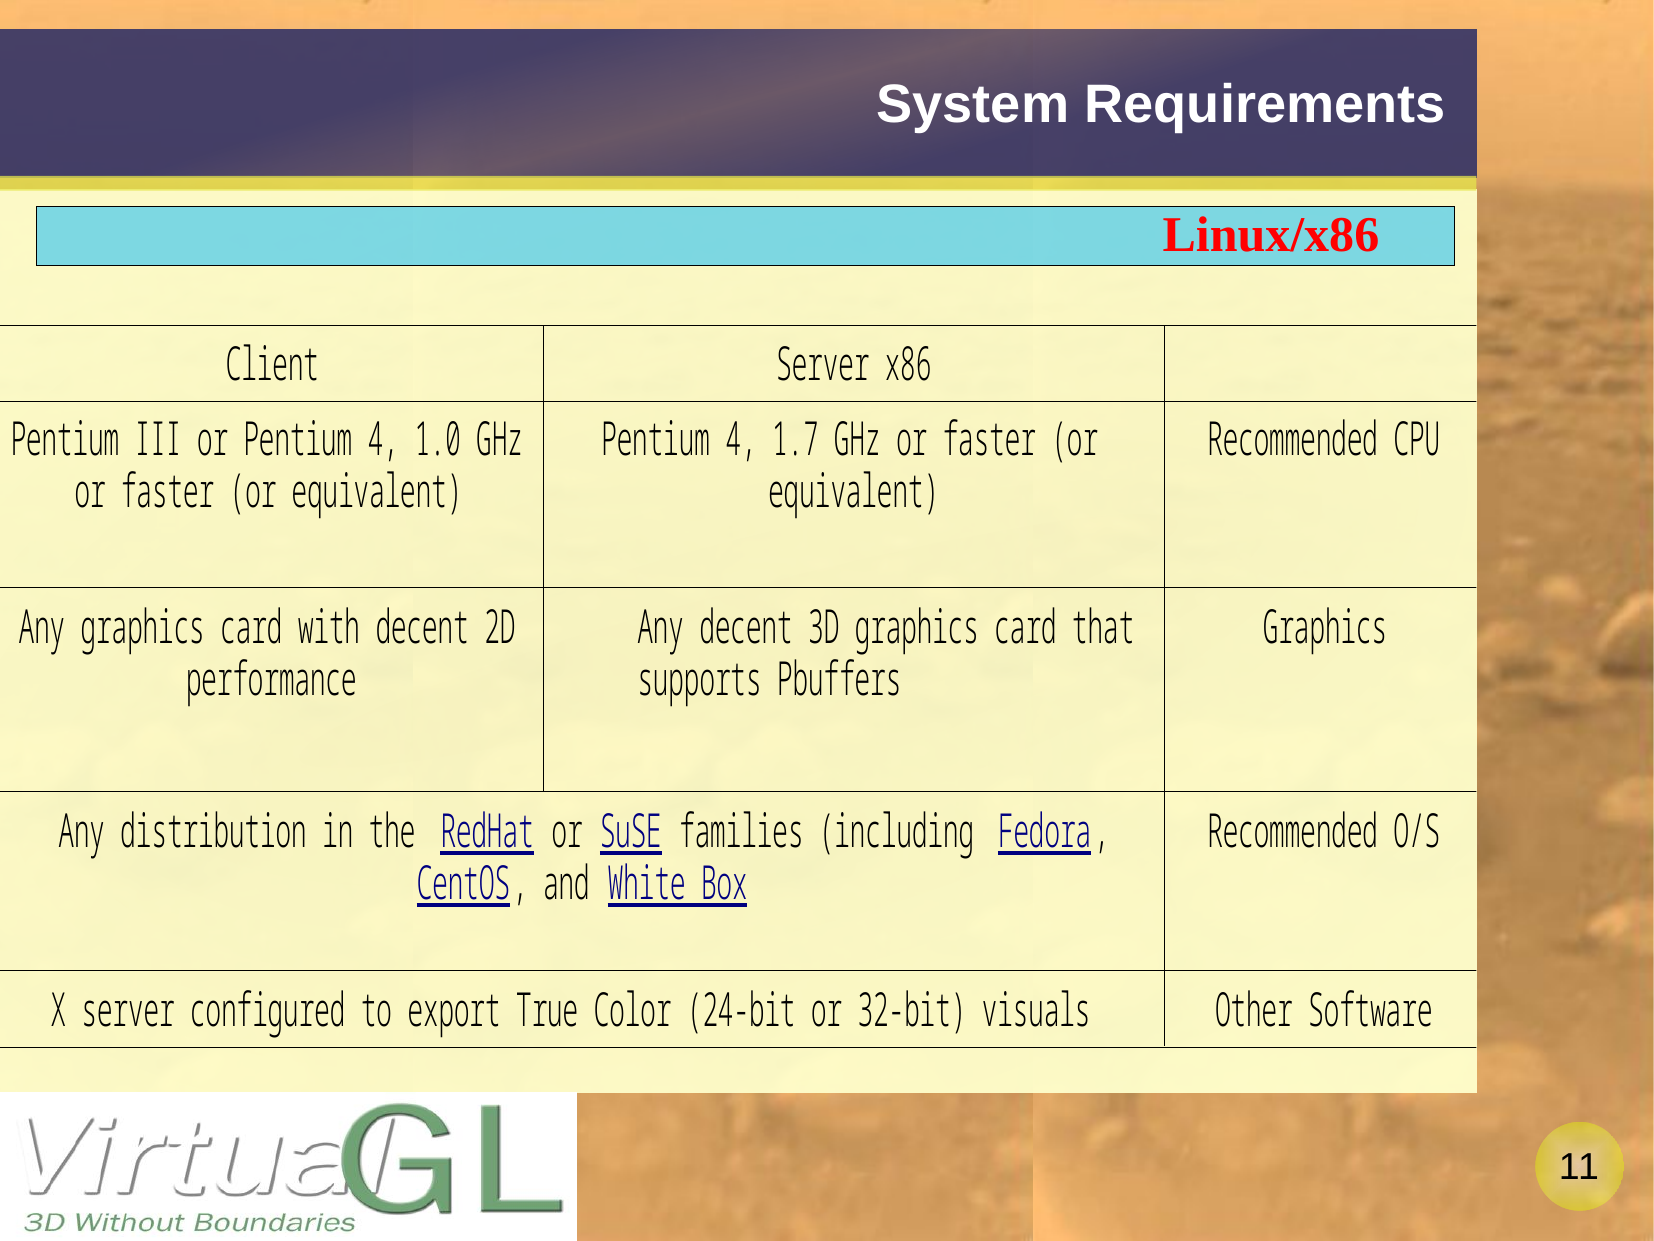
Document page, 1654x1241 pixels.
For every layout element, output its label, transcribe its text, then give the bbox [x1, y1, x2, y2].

text_box [36, 206, 1162, 266]
text_box Linux/x86 [1162, 206, 1447, 266]
chart [0, 324, 1477, 1123]
title System Requirements [29, 59, 1447, 148]
text_box [1447, 206, 1455, 266]
picture [0, 0, 1654, 1241]
